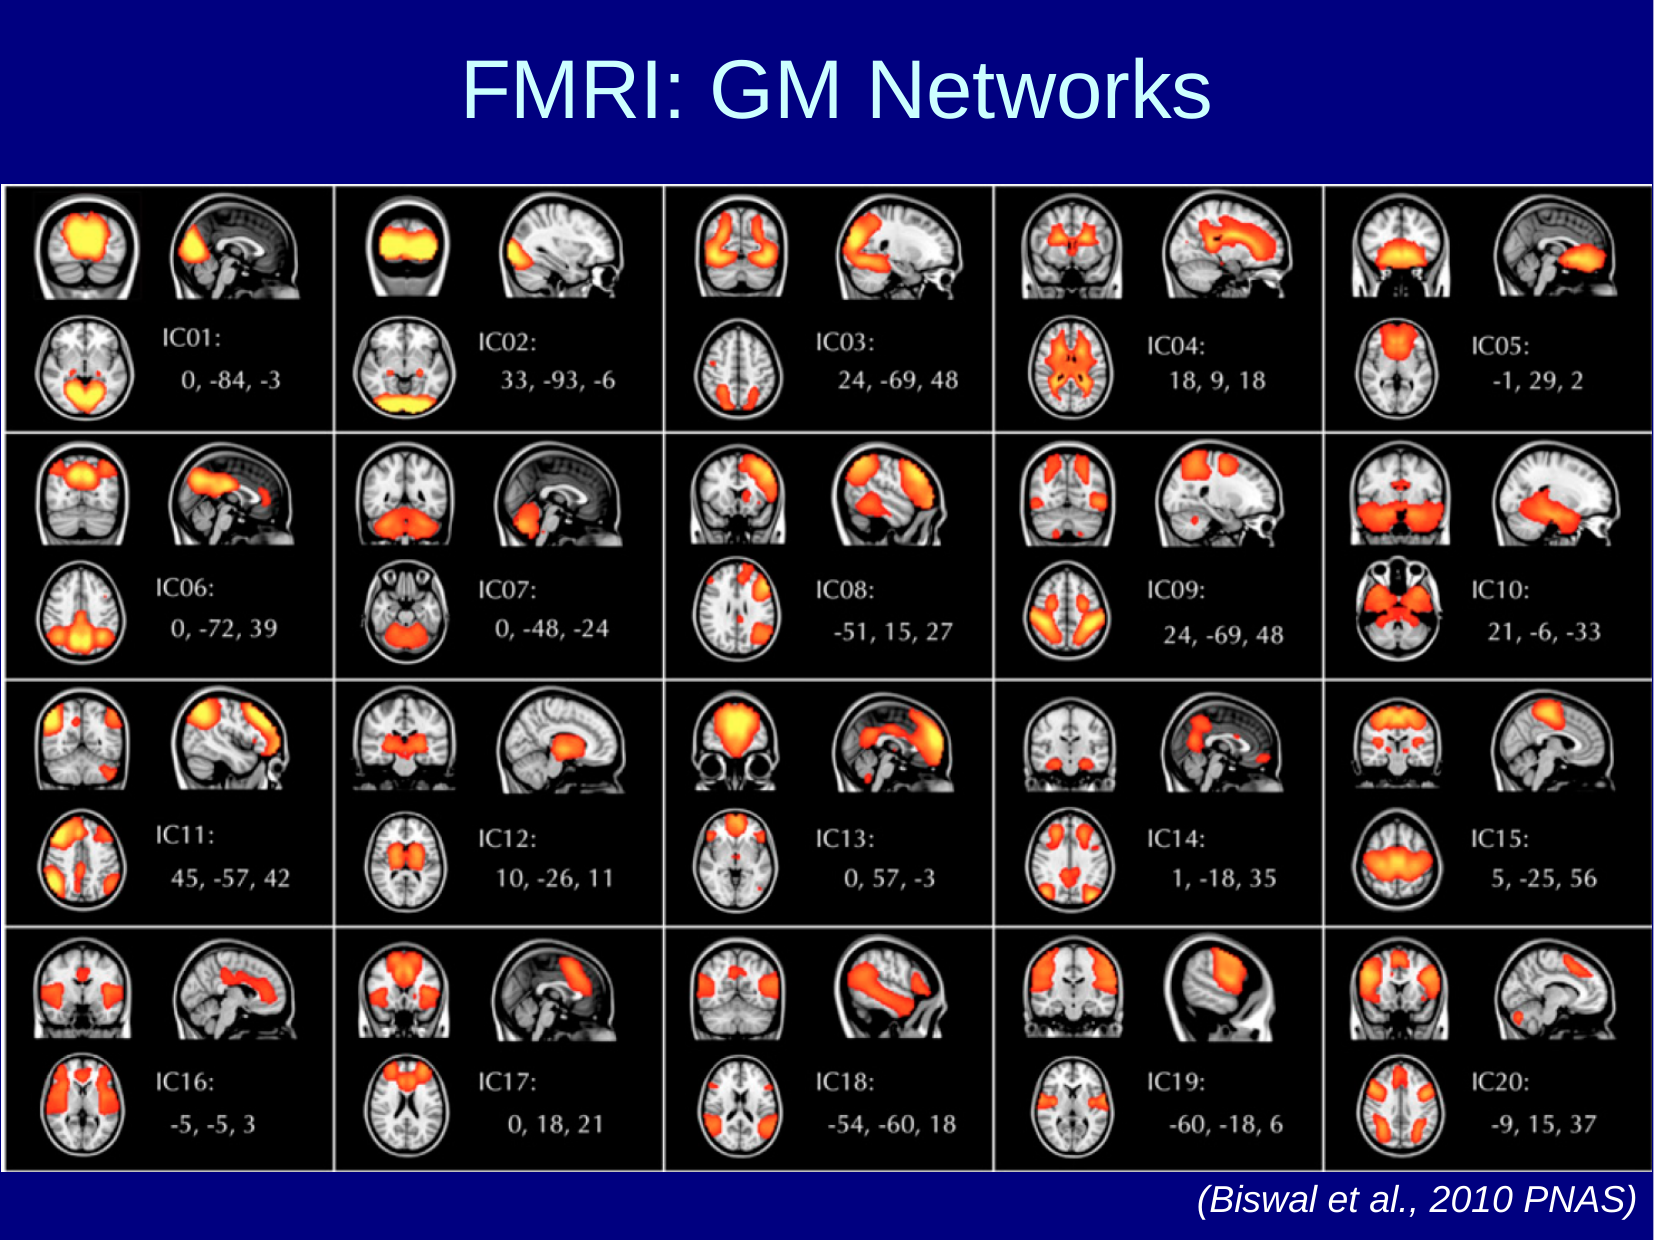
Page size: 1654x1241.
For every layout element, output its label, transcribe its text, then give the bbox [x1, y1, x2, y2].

title FMRI: GM Networks [93, 6, 1582, 175]
text_box (Biswal et al., 2010 PNAS) [1182, 1171, 1654, 1229]
picture [1, 184, 1652, 1172]
